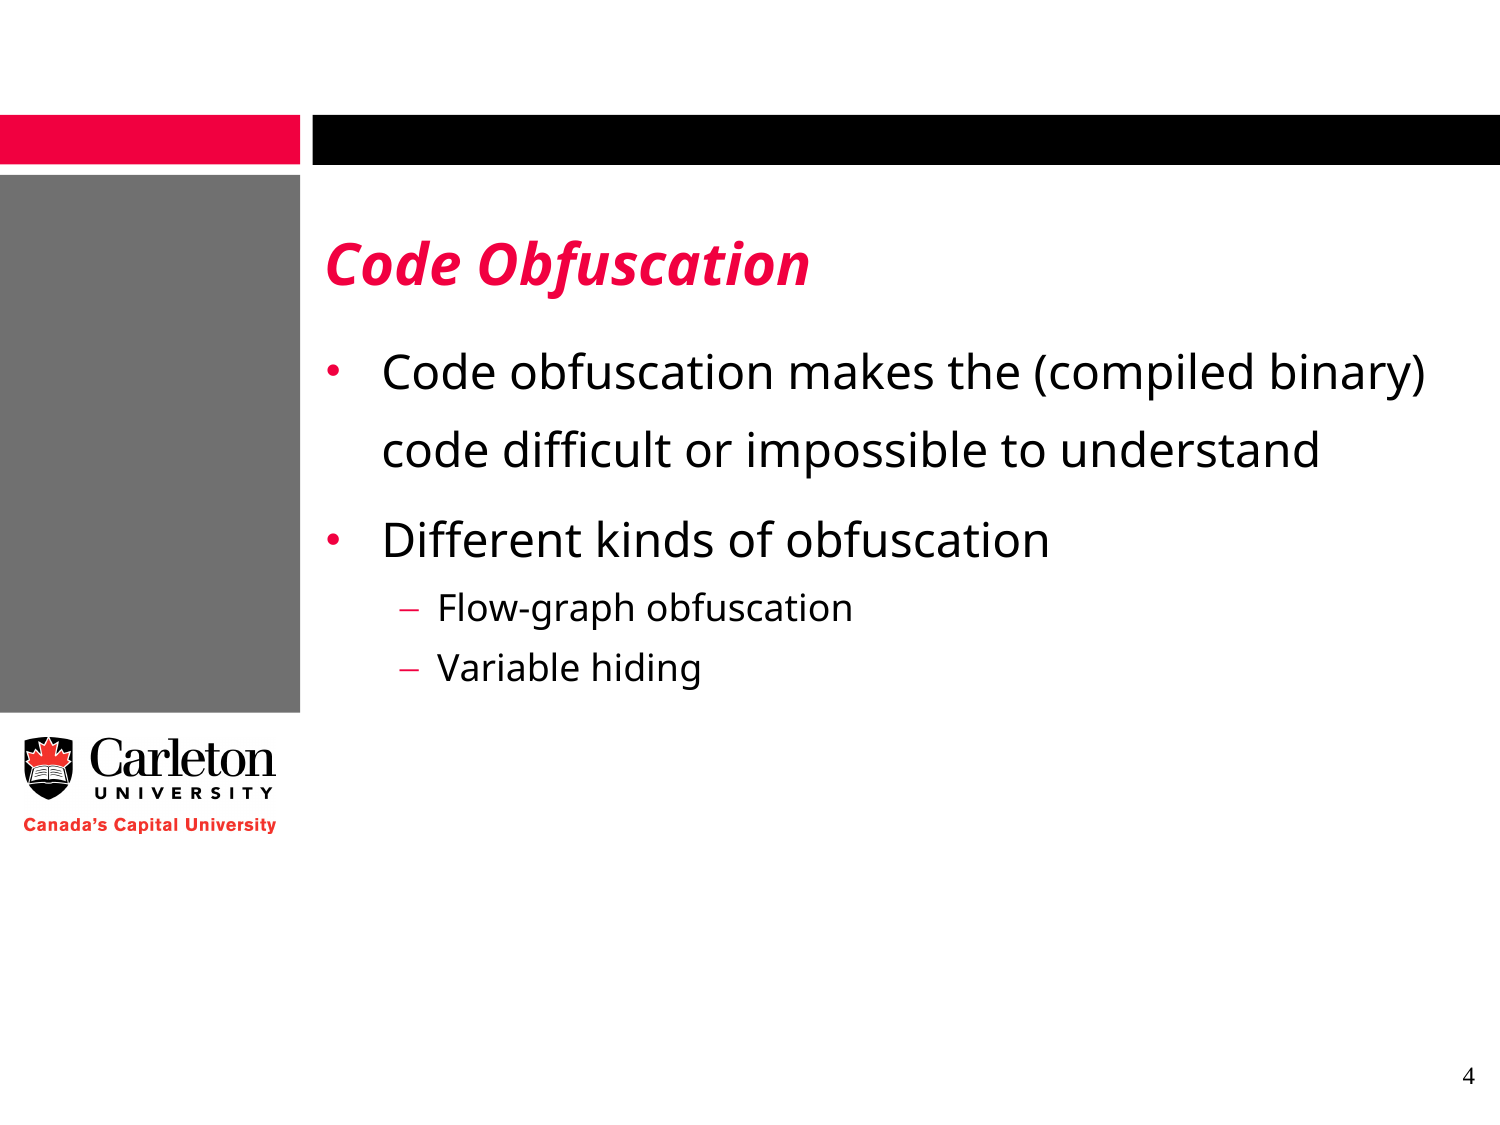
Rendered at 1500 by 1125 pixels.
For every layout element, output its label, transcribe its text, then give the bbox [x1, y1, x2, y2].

title Code Obfuscation [324, 187, 1450, 324]
list Code obfuscation makes the (compiled binary) code difficult or impossible to understand Different kinds of obfuscation Flow-graph obfuscation Variable hiding [324, 324, 1450, 1068]
picture [24, 737, 276, 834]
